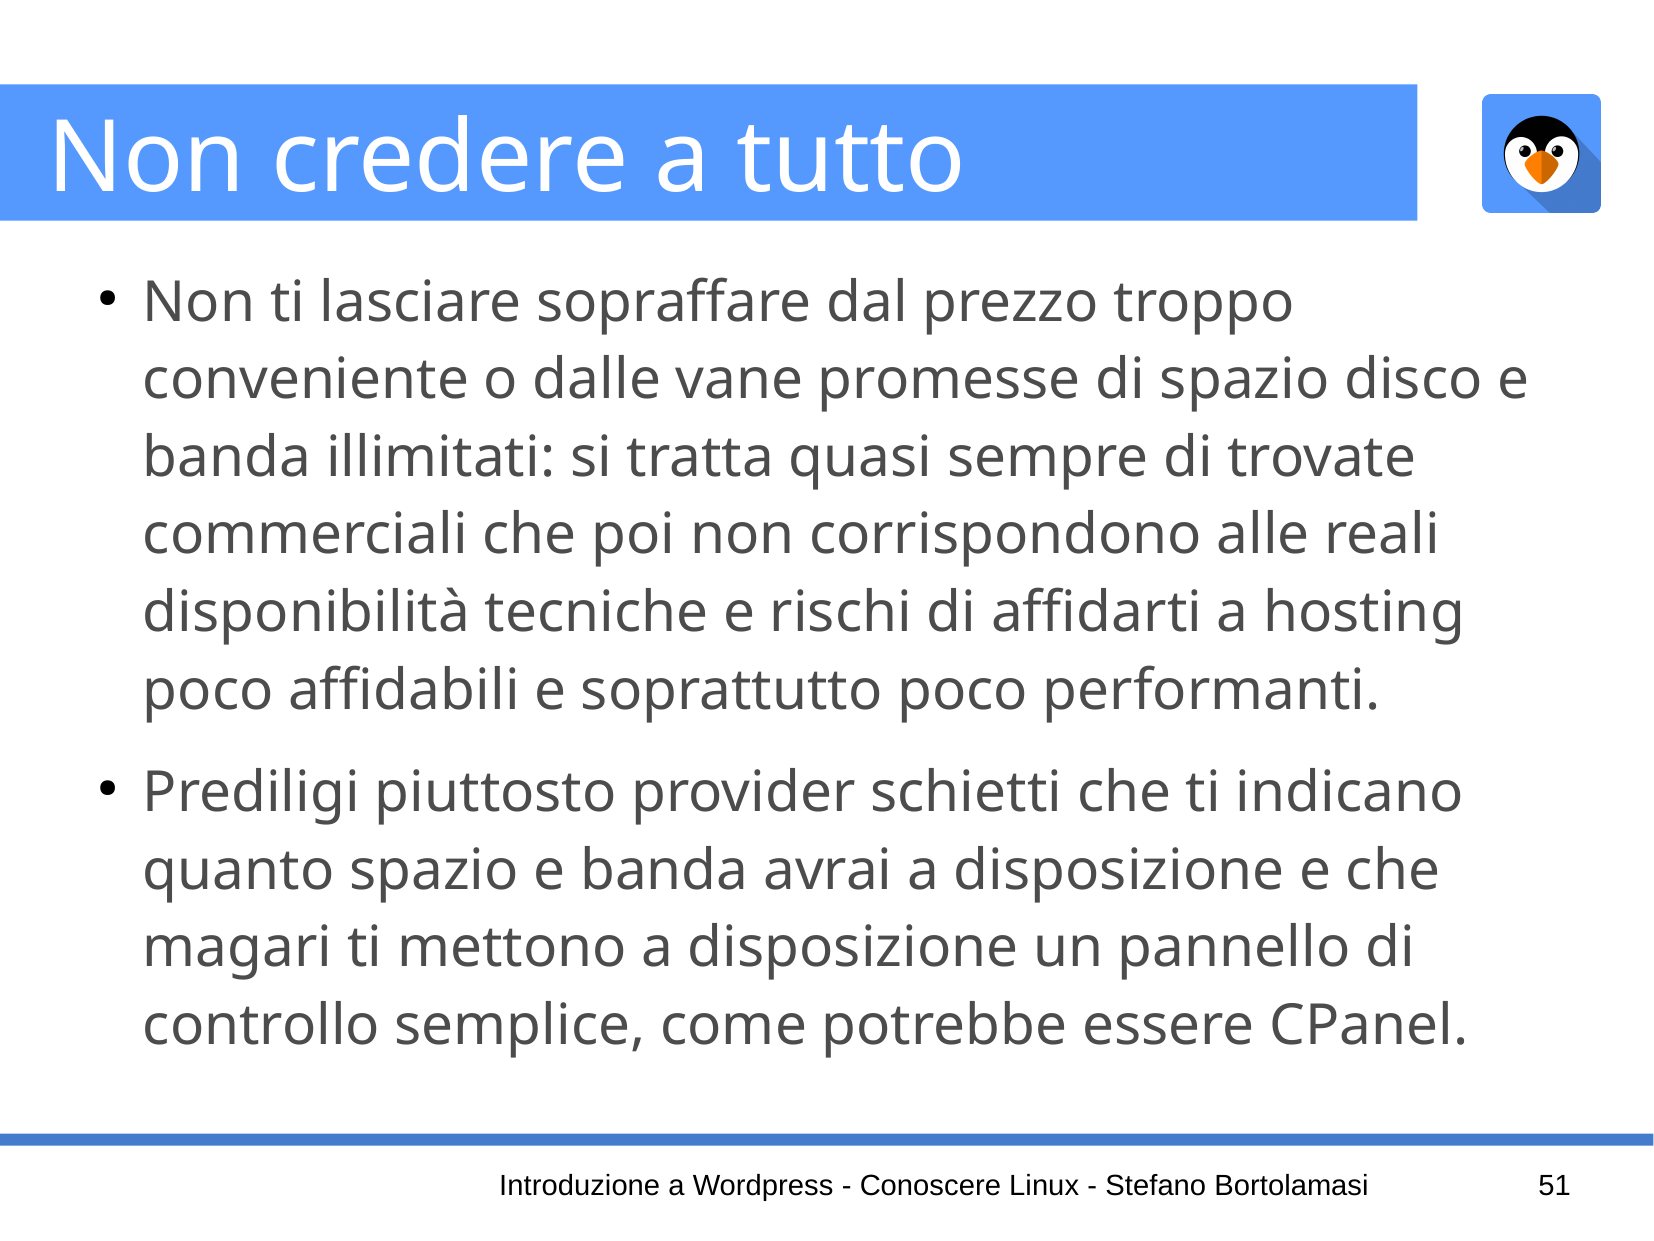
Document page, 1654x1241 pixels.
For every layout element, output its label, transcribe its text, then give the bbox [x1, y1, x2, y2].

picture [1482, 94, 1601, 213]
title Non credere a tutto [0, 91, 1418, 214]
list Non ti lasciare sopraffare dal prezzo troppo conveniente o dalle vane promesse di spazio disco e banda illimitati: si tratta quasi sempre di trovate commerciali che poi non corrispondono alle reali disponibilità tecniche e rischi di affidarti a hosting poco affidabili e soprattutto poco performanti. Prediligi piuttosto provider schietti che ti indicano quanto spazio e banda avrai a disposizione e che magari ti mettono a disposizione un pannello di controllo semplice, come potrebbe essere CPanel. [82, 260, 1538, 1069]
